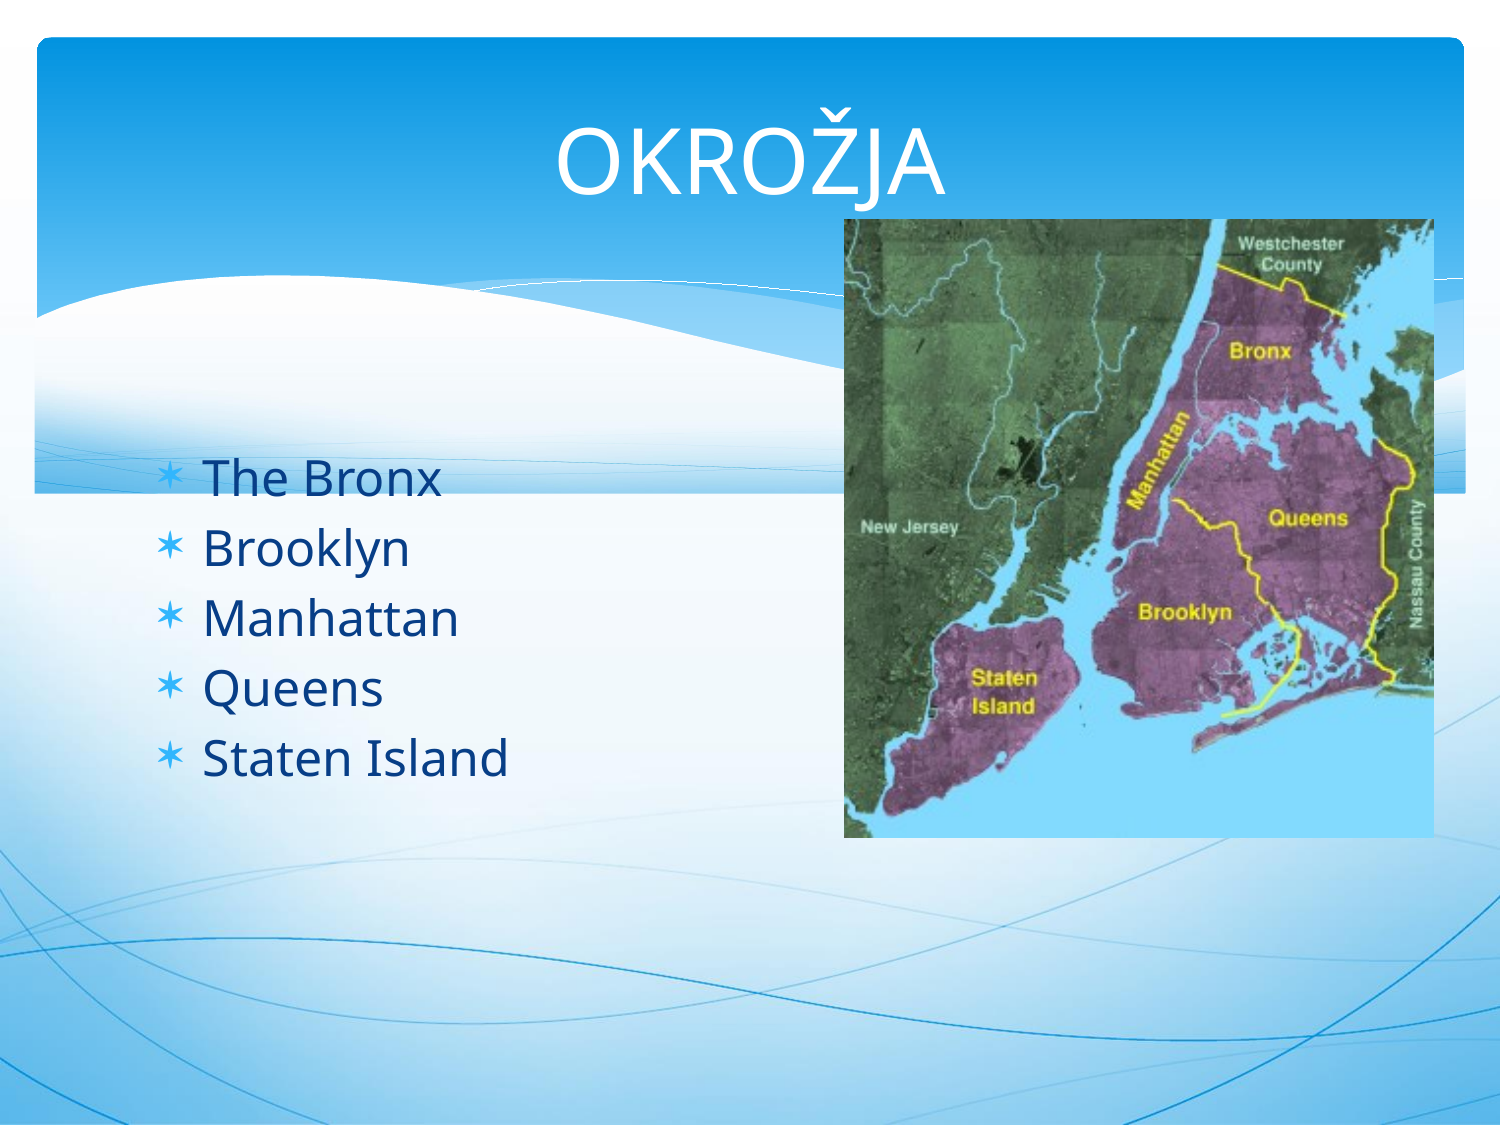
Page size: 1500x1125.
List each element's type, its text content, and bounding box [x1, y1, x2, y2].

picture [0, 0, 1500, 1125]
list The Bronx Brooklyn Manhattan Queens Staten Island [142, 438, 1359, 1005]
title OKROŽJA [75, 55, 1425, 261]
